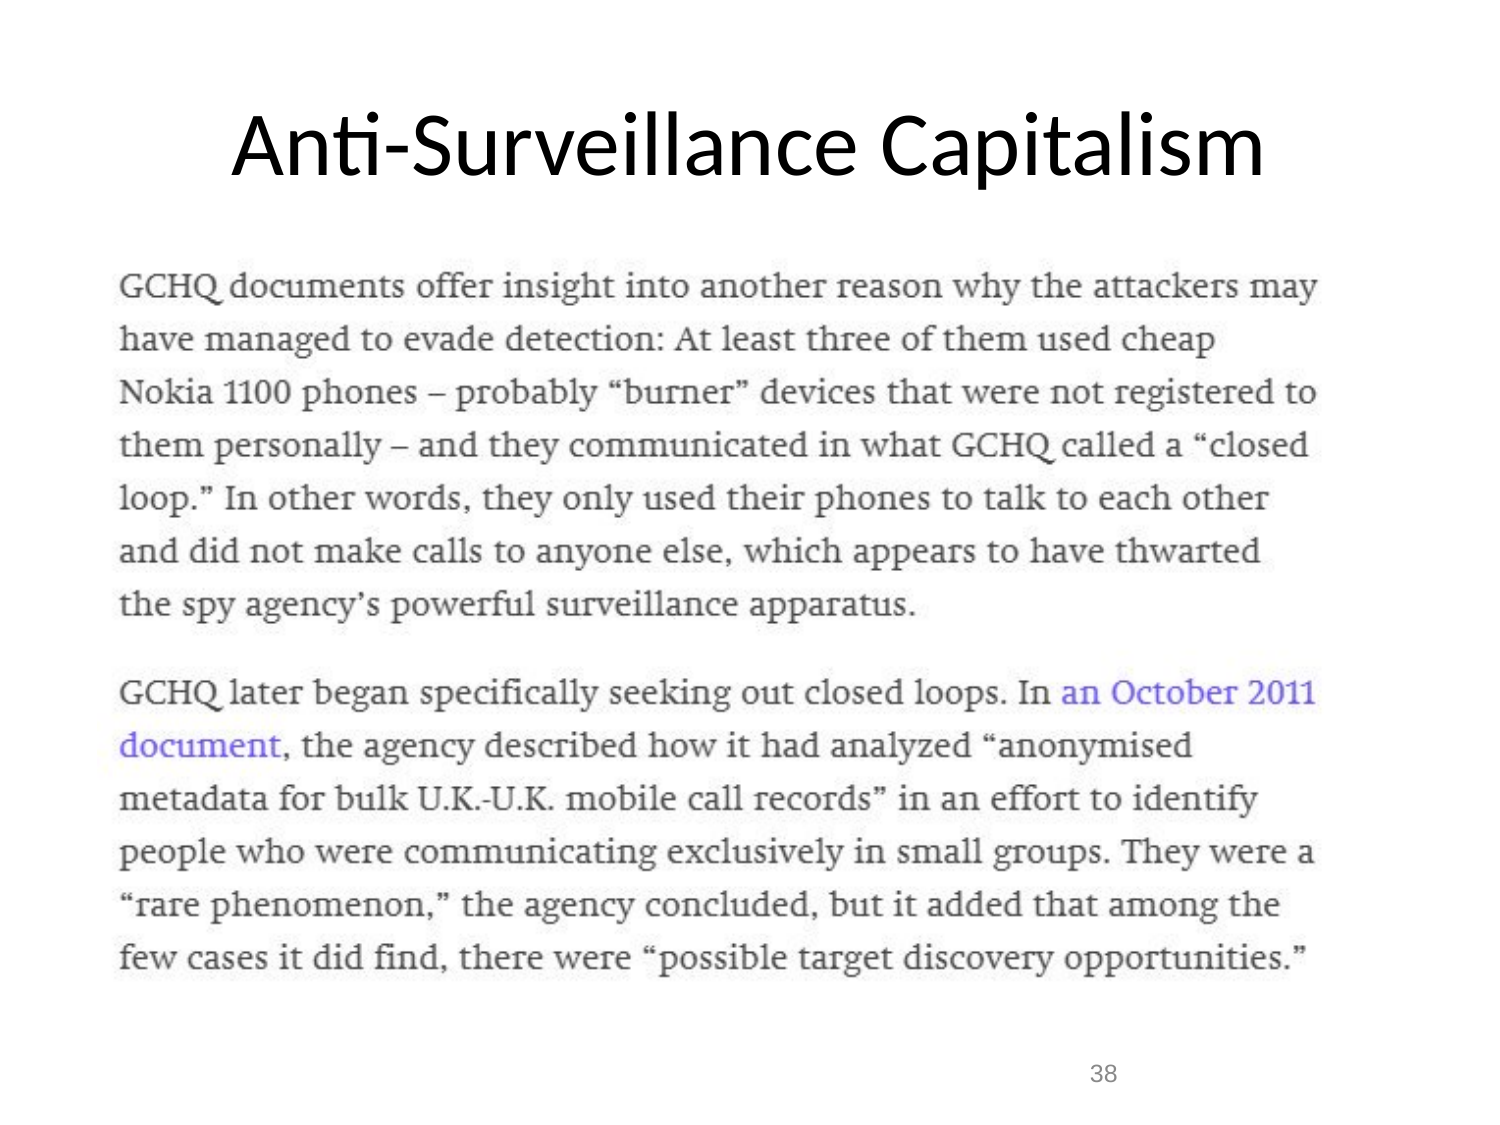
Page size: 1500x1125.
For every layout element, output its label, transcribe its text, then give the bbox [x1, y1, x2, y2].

picture [97, 243, 1365, 1001]
text_box 19 [1074, 1042, 1426, 1103]
title Anti-Surveillance Capitalism [75, 45, 1426, 233]
